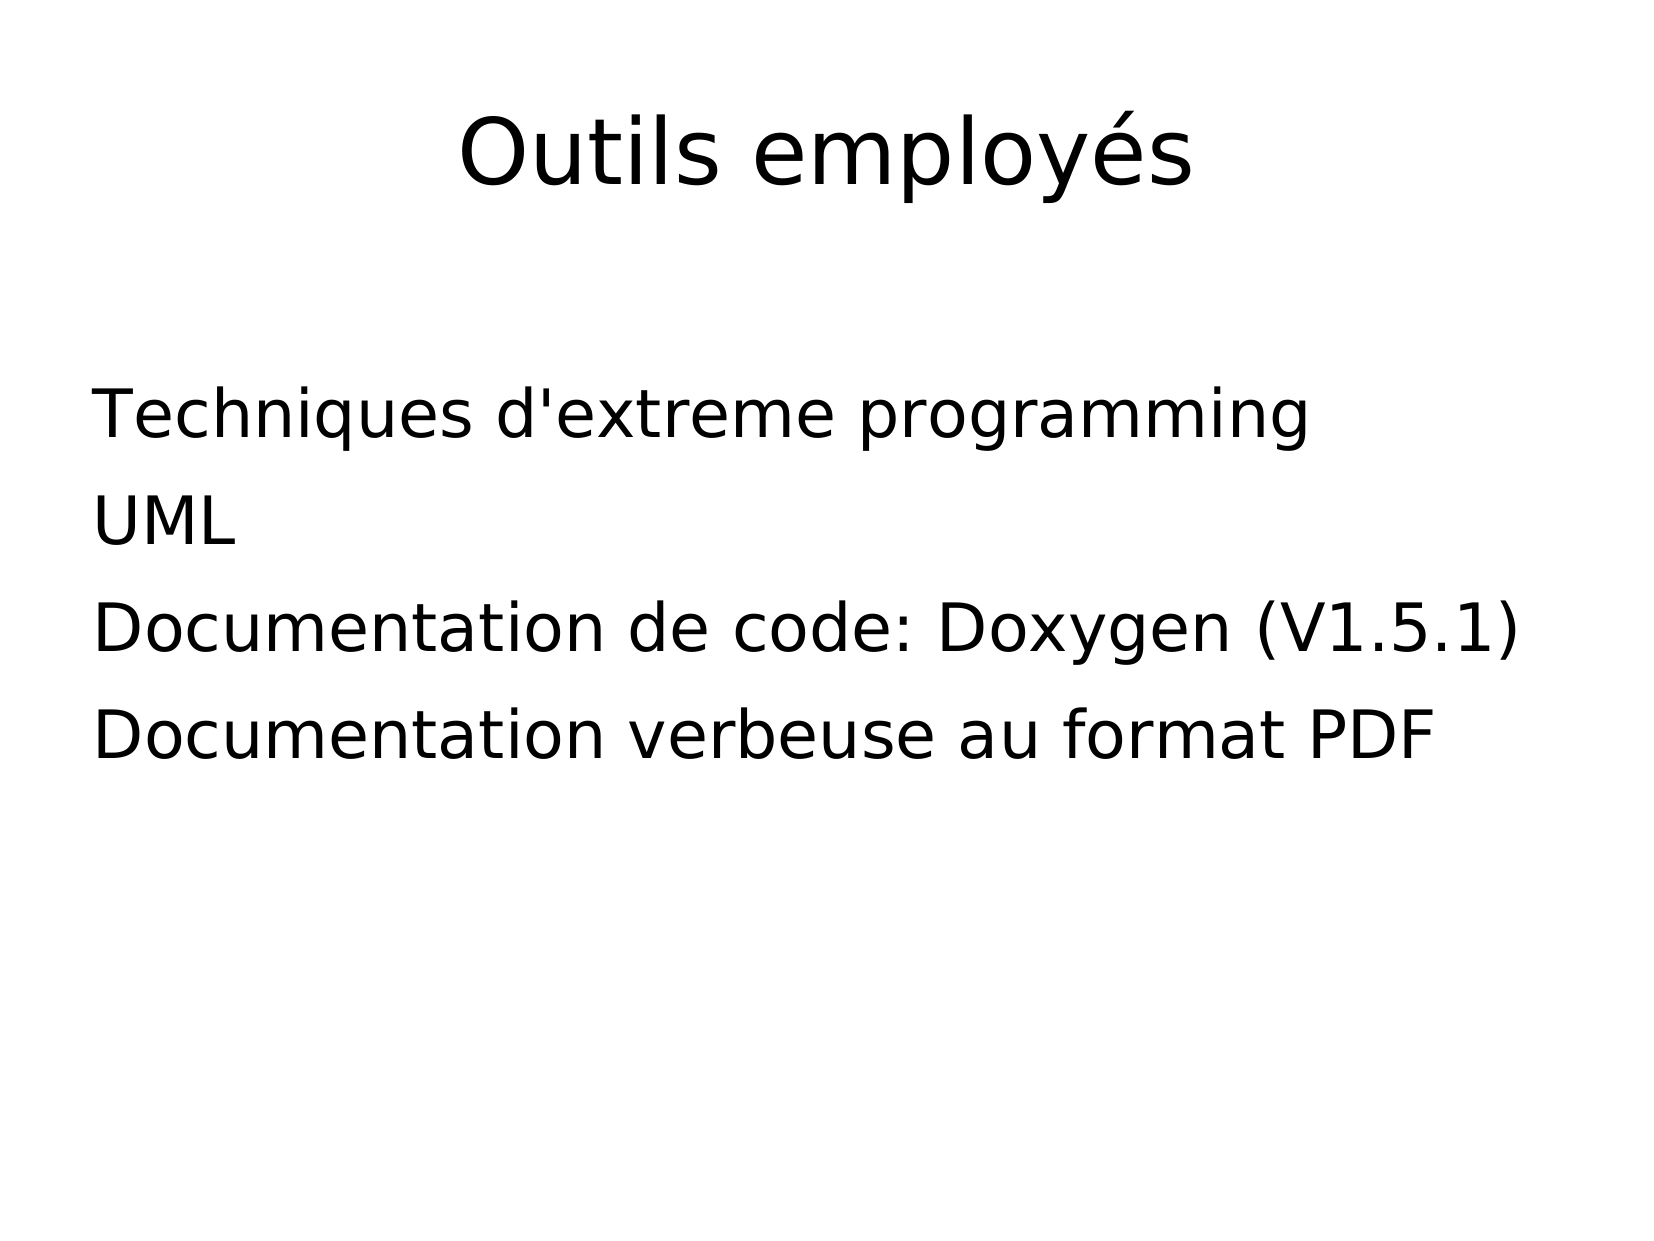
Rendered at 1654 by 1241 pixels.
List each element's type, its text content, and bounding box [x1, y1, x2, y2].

title Outils employés [82, 56, 1571, 250]
list Techniques d'extreme programming UML Documentation de code: Doxygen (V1.5.1) Documentation verbeuse au format PDF [75, 375, 1576, 853]
